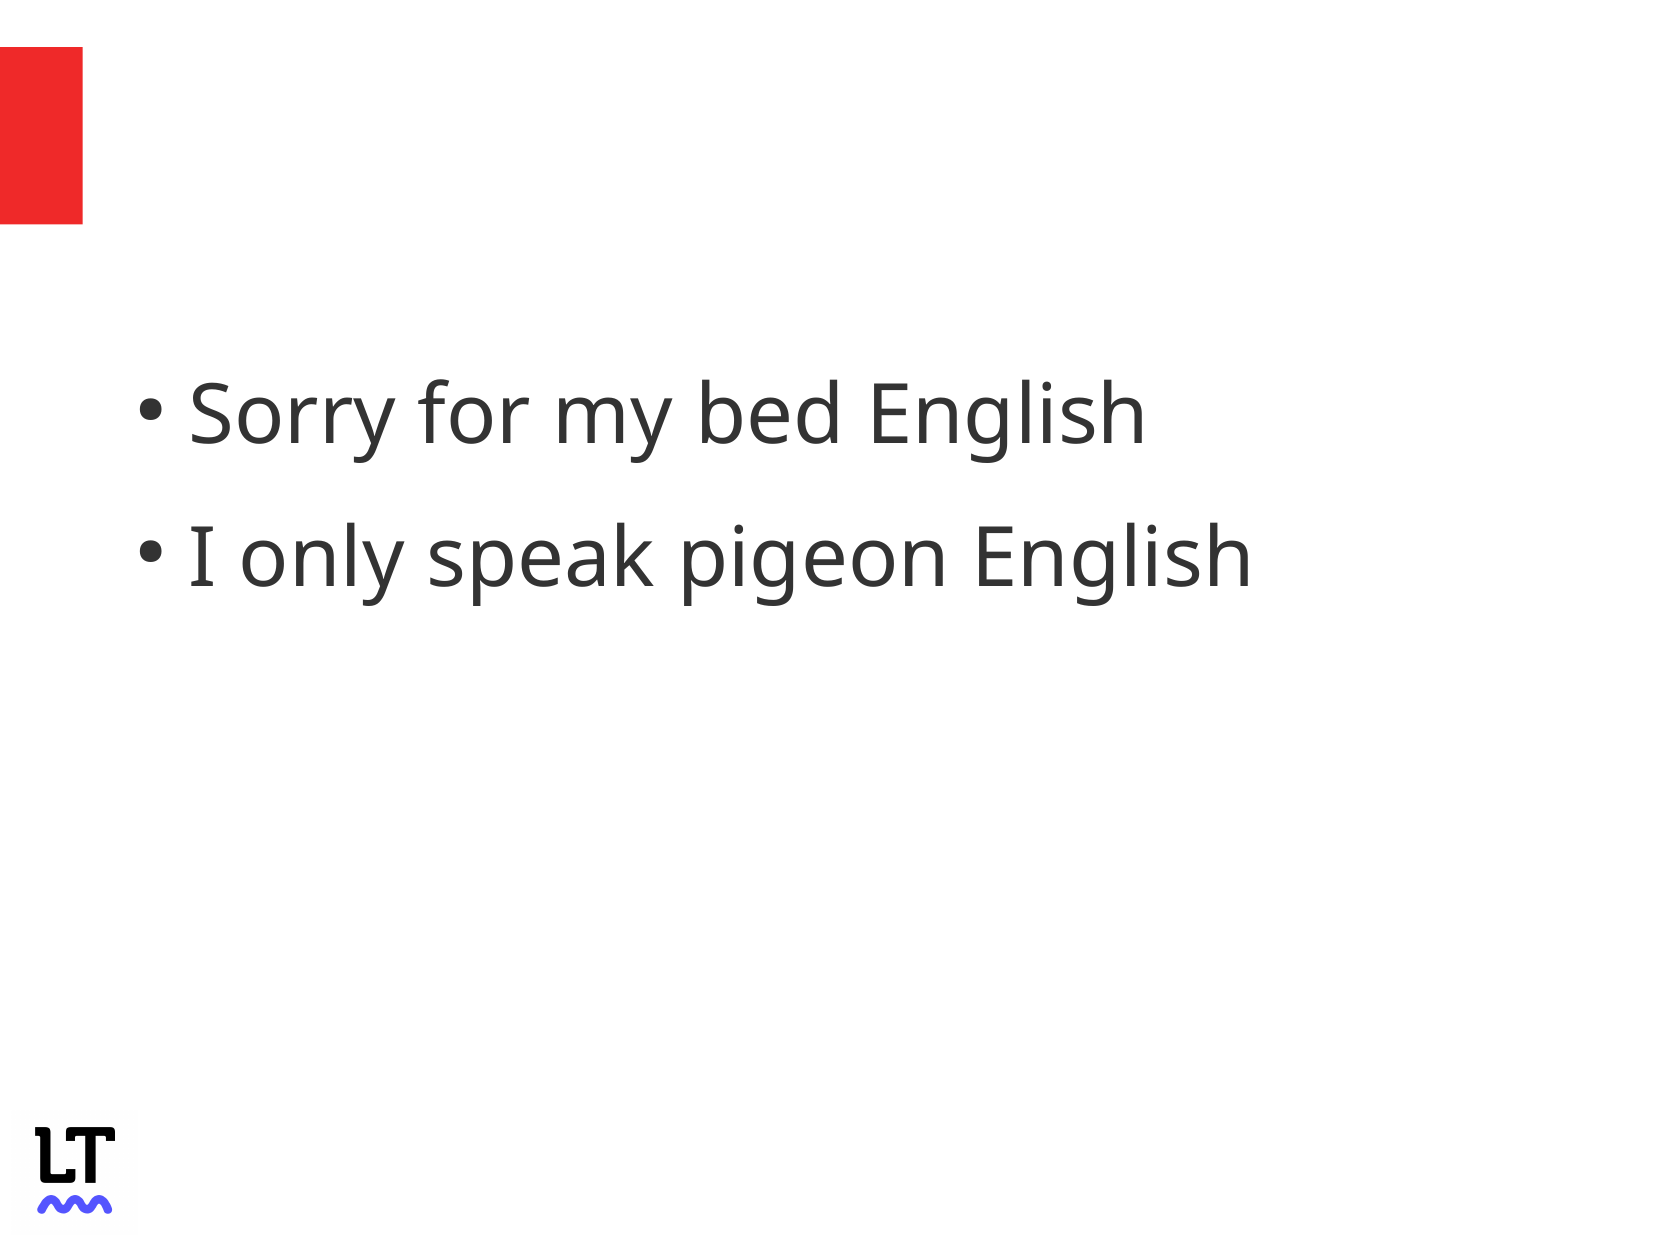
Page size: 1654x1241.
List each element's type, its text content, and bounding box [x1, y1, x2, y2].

picture [11, 1110, 138, 1235]
list Sorry for my bed English I only speak pigeon English [118, 354, 1536, 1074]
